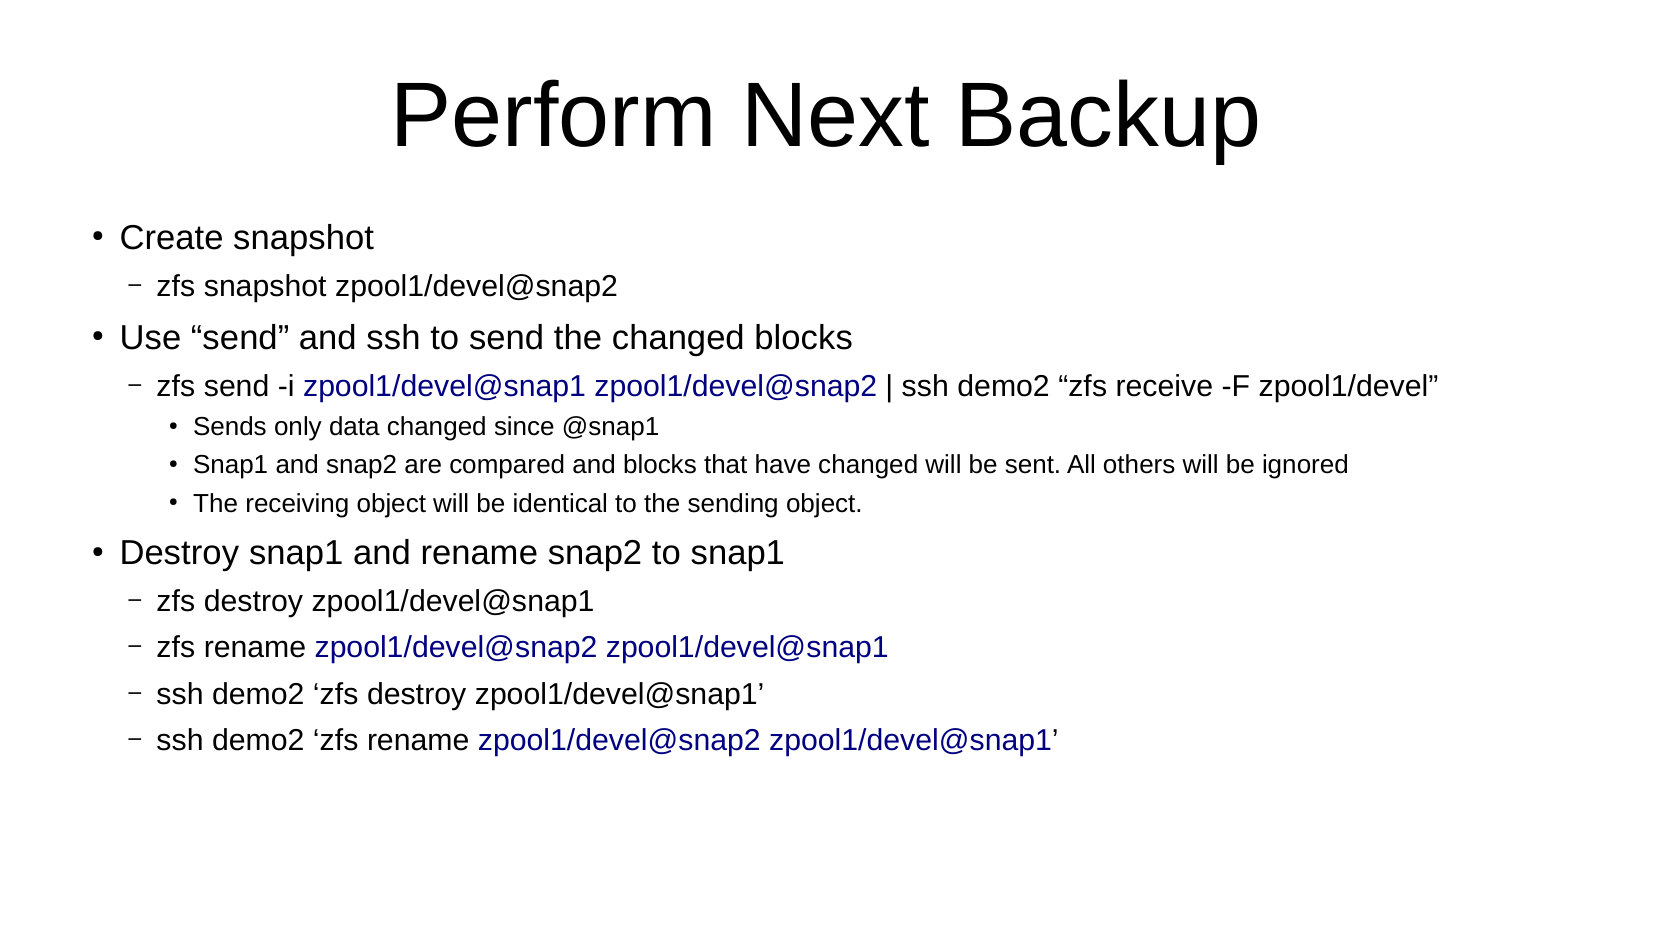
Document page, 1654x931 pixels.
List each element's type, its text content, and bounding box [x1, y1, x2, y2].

list Create snapshot zfs snapshot zpool1/devel@snap2 Use “send” and ssh to send the changed blocks zfs send -i zpool1/devel@snap1 zpool1/devel@snap2 | ssh demo2 “zfs receive -F zpool1/devel” Sends only data changed since @snap1 Snap1 and snap2 are compared and blocks that have changed will be sent. All others will be ignored The receiving object will be identical to the sending object. Destroy snap1 and rename snap2 to snap1 zfs destroy zpool1/devel@snap1 zfs rename zpool1/devel@snap2 zpool1/devel@snap1 ssh demo2 ‘zfs destroy zpool1/devel@snap1’ ssh demo2 ‘zfs rename zpool1/devel@snap2 zpool1/devel@snap1’ [82, 217, 1571, 758]
title Perform Next Backup [82, 37, 1571, 193]
